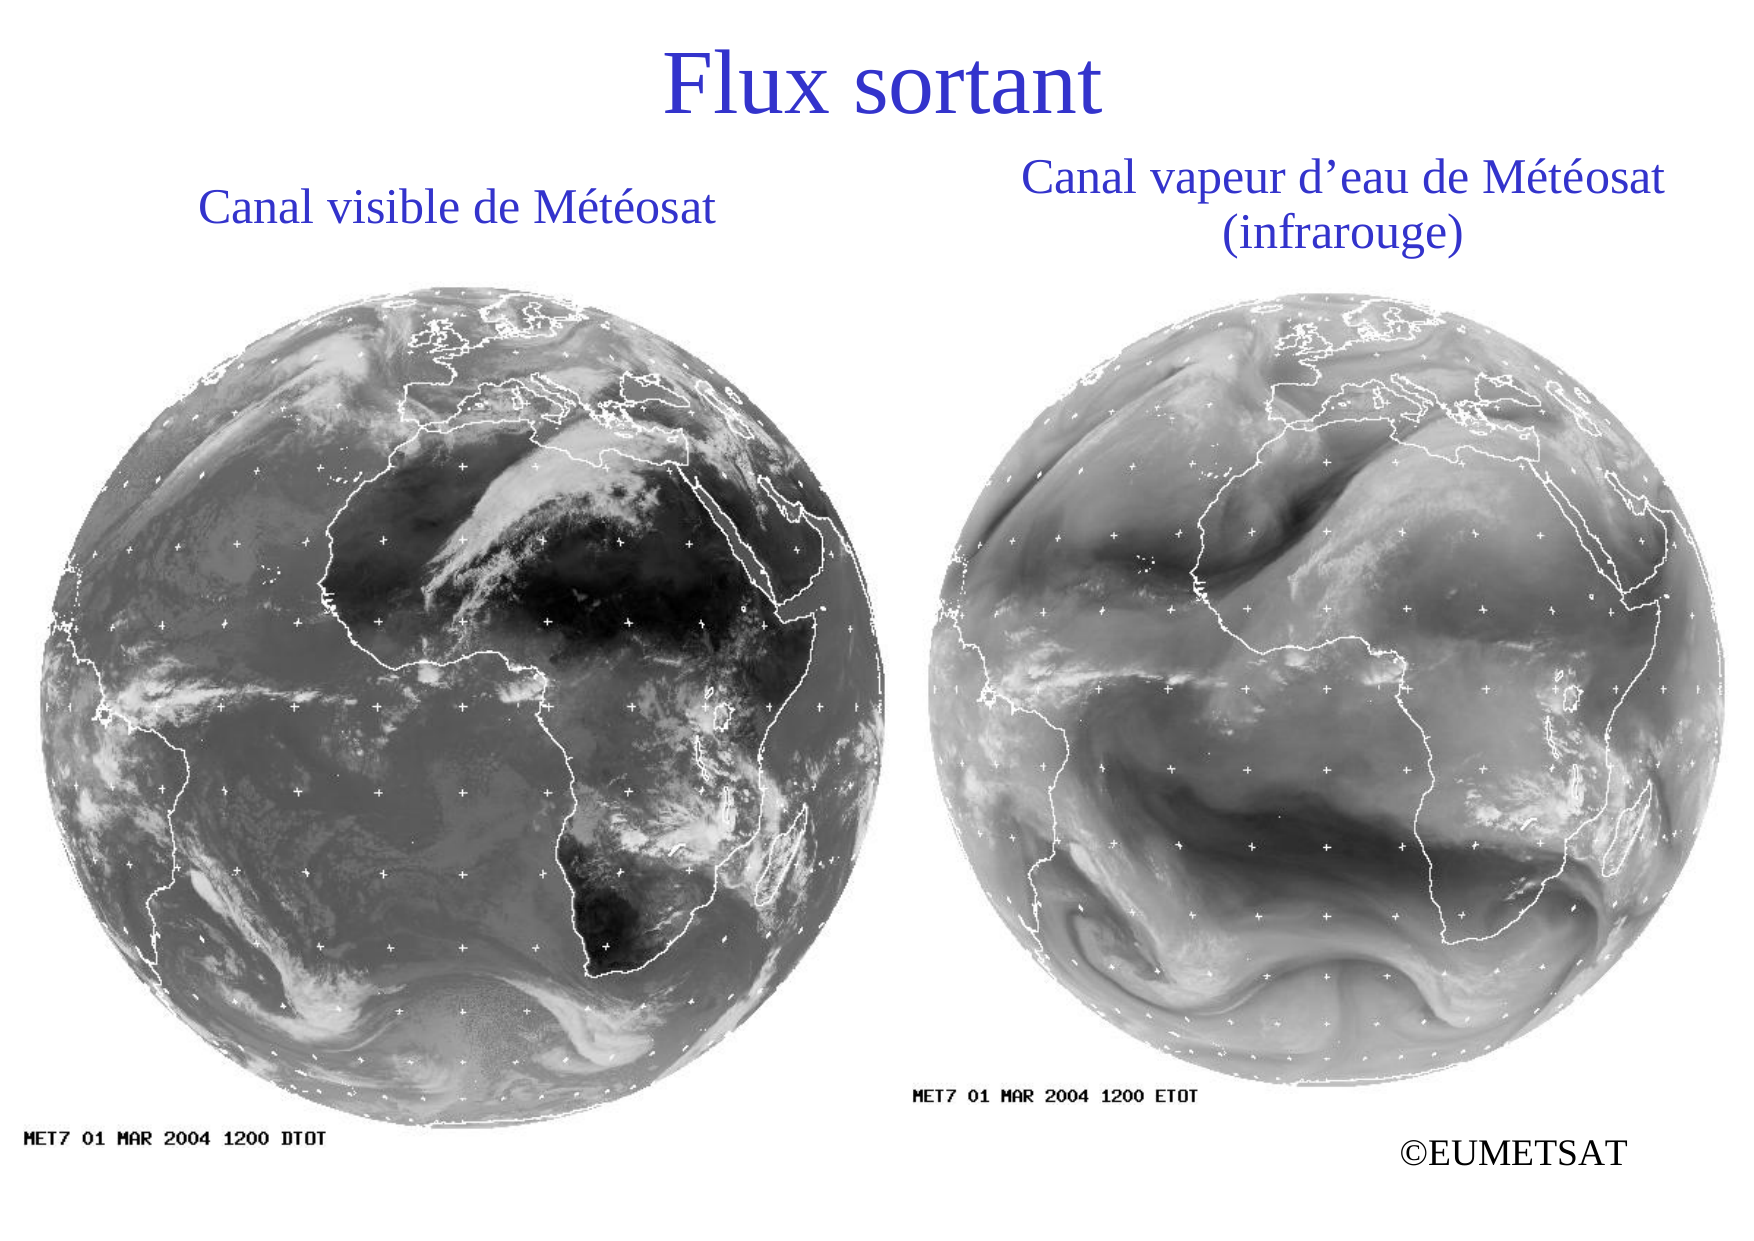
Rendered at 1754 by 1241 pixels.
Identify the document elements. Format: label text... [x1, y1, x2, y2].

text_box Canal visible de Météosat [97, 171, 819, 242]
picture [912, 277, 1740, 1105]
text_box Flux sortant [50, 29, 1716, 141]
text_box ©EUMETSAT [1384, 1126, 1669, 1182]
text_box Canal vapeur d’eau de Météosat (infrarouge) [983, 141, 1704, 268]
picture [23, 270, 901, 1148]
